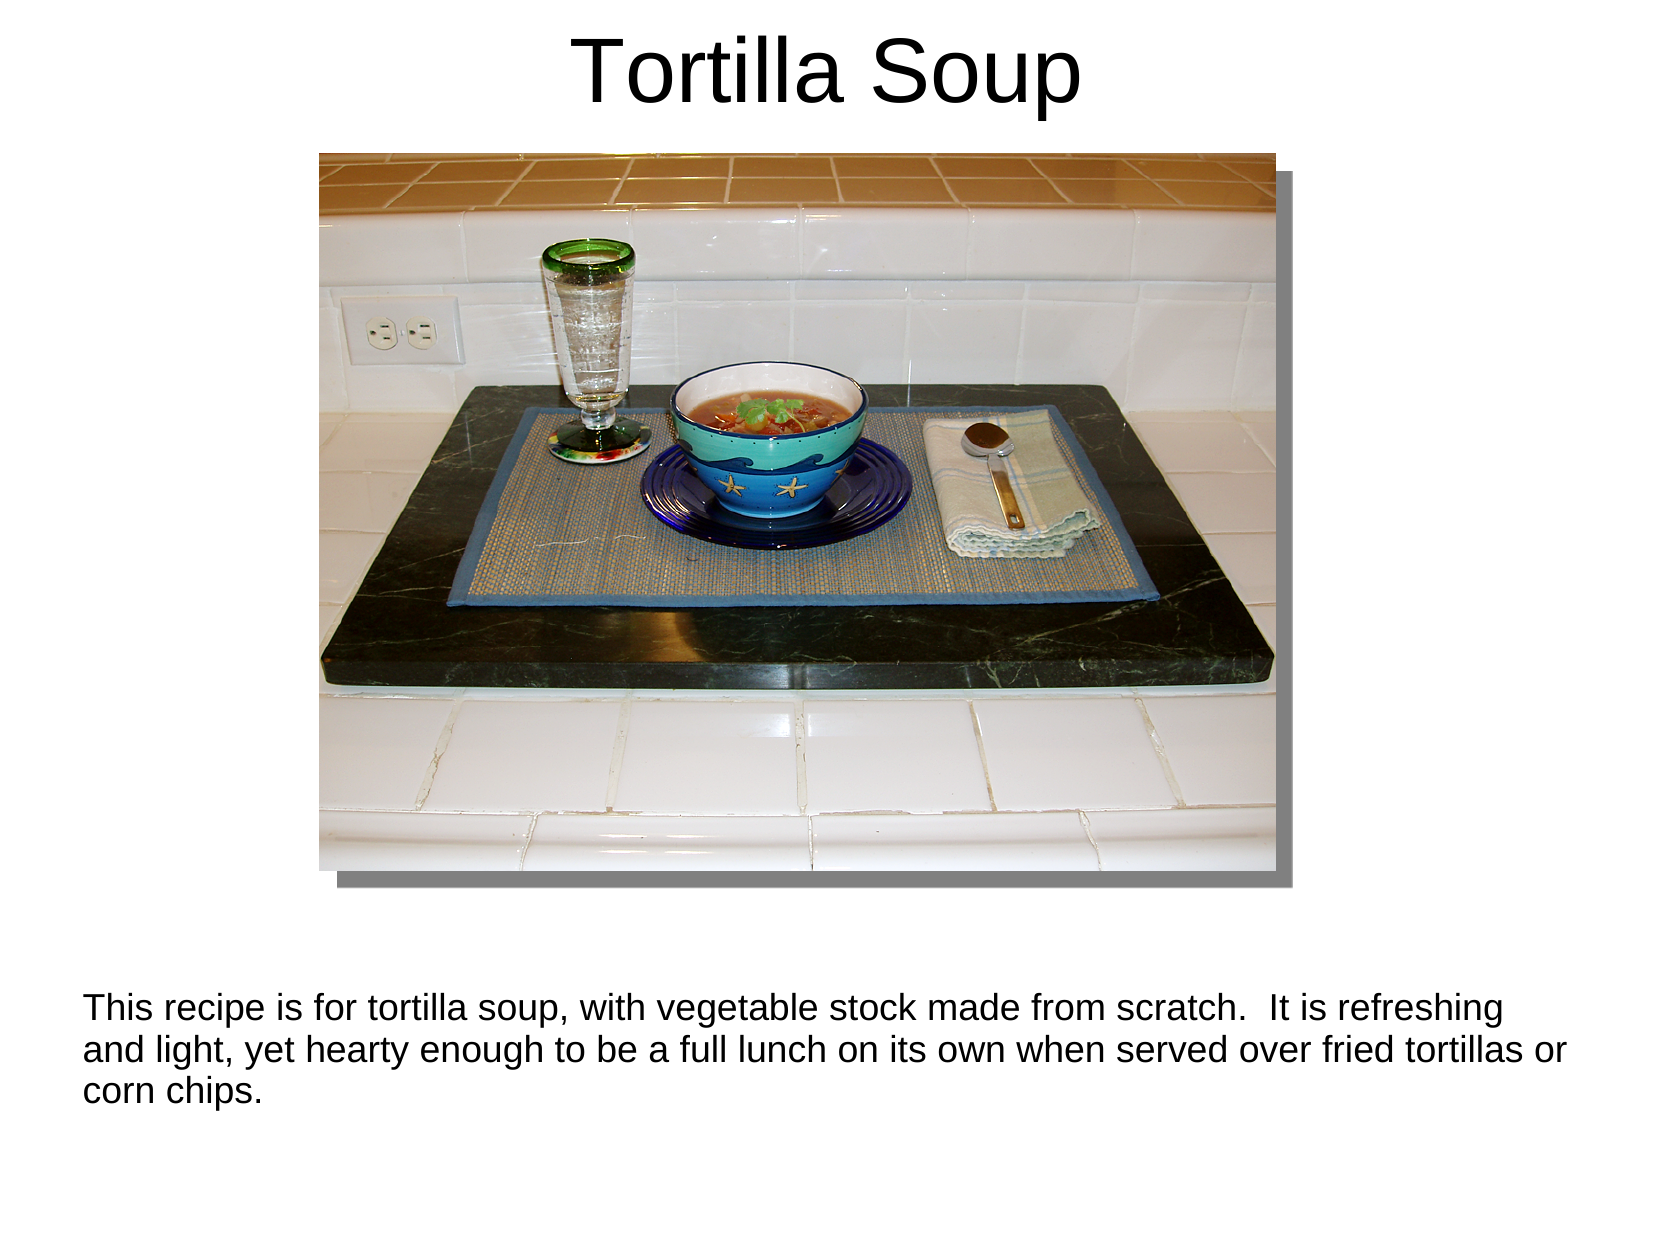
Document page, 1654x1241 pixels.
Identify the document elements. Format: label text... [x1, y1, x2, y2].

picture [319, 153, 1276, 871]
subtitle This recipe is for tortilla soup, with vegetable stock made from scratch. It is refreshing and light, yet hearty enough to be a full lunch on its own when served over fried tortillas or corn chips. [82, 917, 1571, 1181]
title Tortilla Soup [82, 19, 1571, 123]
